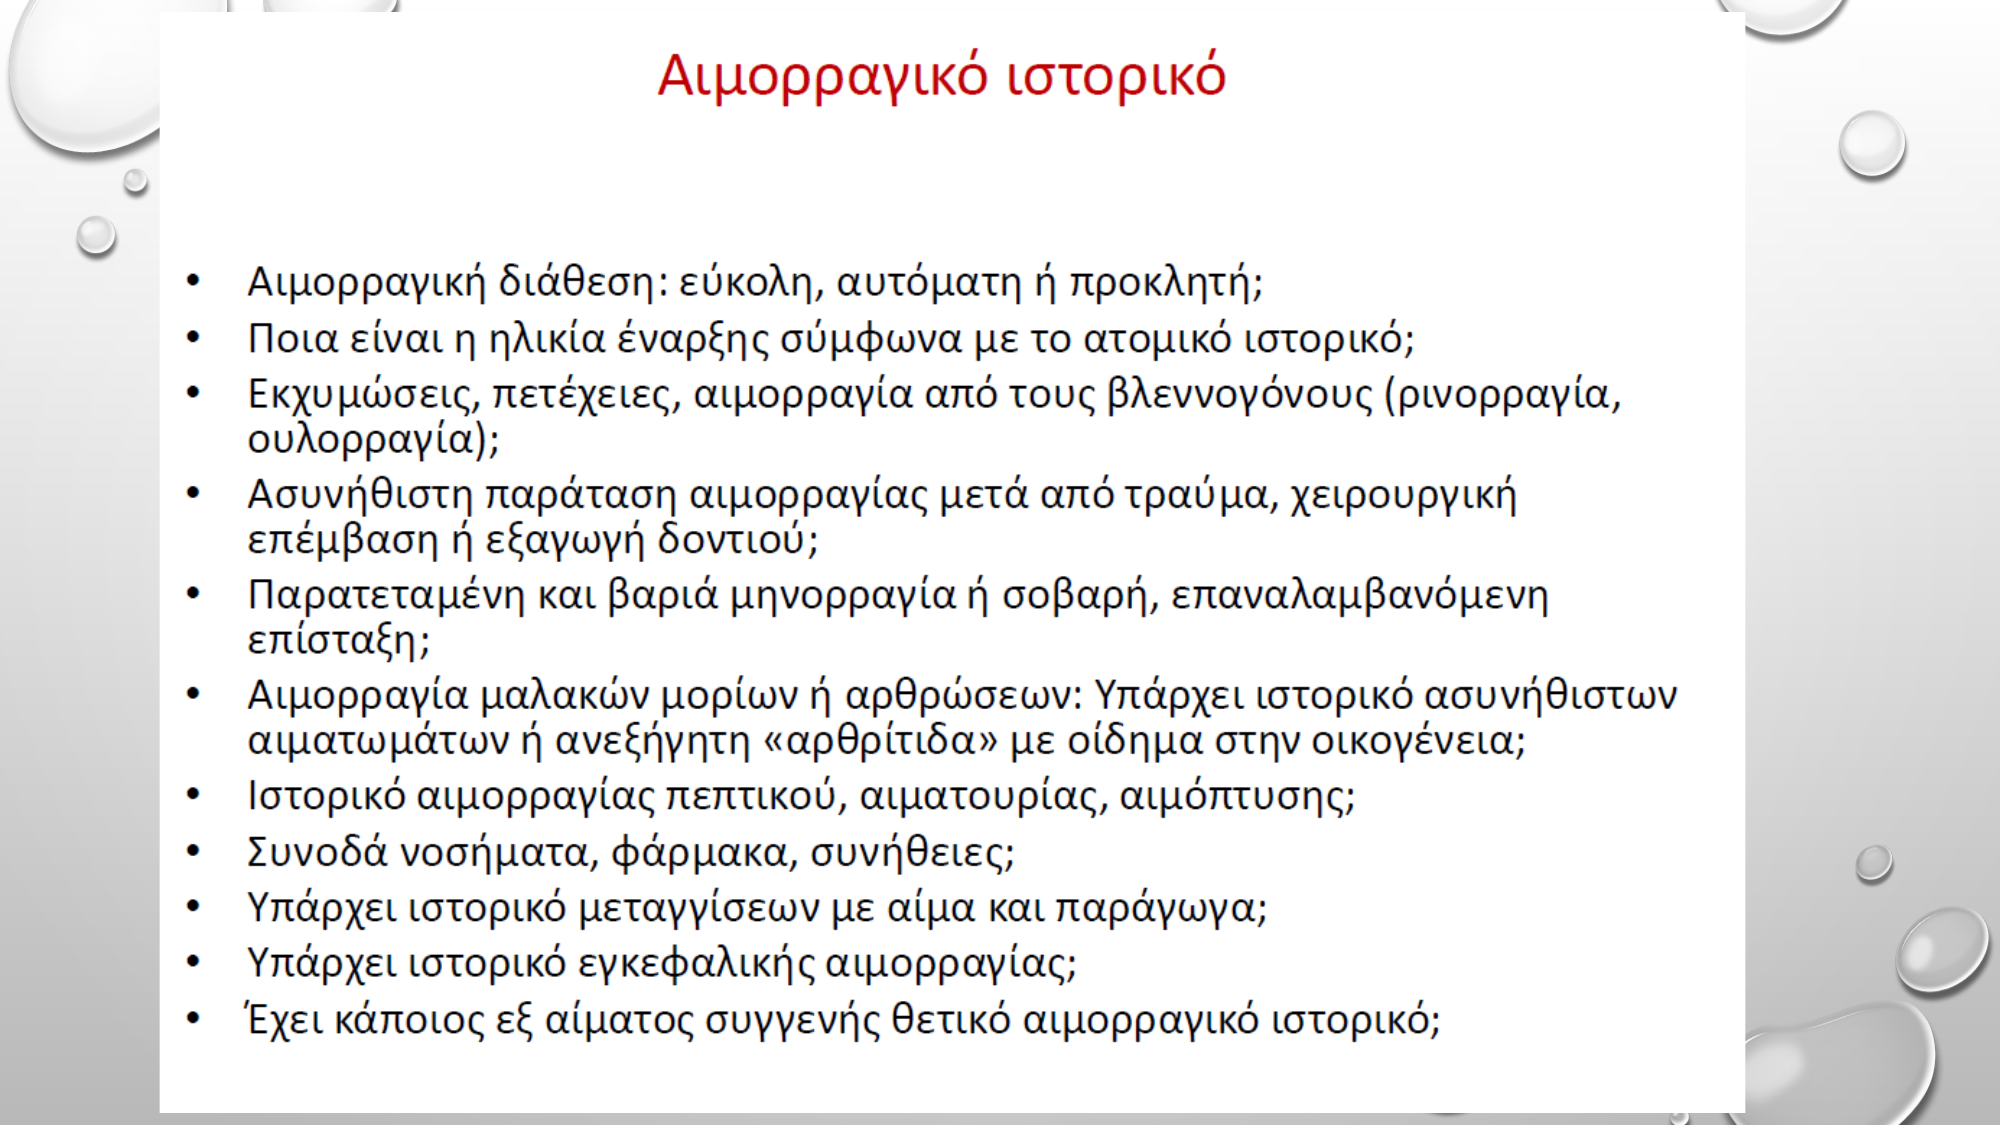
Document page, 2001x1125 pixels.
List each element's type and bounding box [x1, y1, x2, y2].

picture [159, 12, 1746, 1113]
